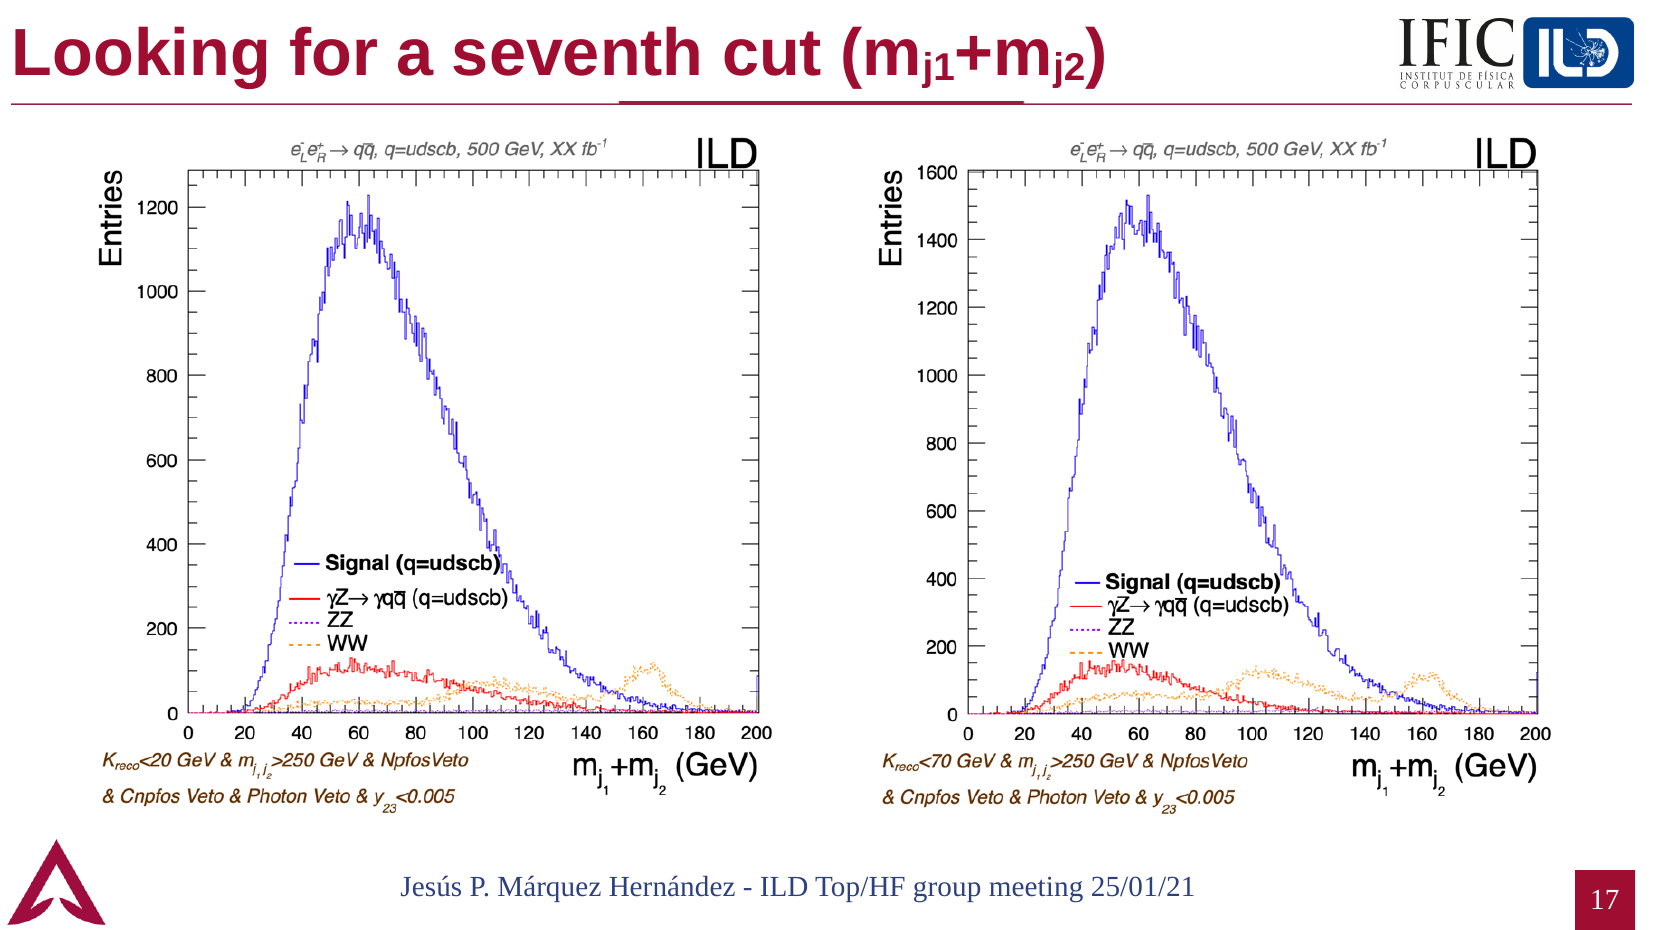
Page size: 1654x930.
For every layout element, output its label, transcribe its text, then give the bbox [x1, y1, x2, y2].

picture [1500, 16, 1517, 92]
picture [7, 839, 106, 925]
picture [853, 135, 1574, 824]
picture [1522, 14, 1635, 90]
picture [11, 101, 1632, 105]
picture [73, 135, 795, 823]
title Looking for a seventh cut (mj1+mj2) [11, 14, 1500, 102]
